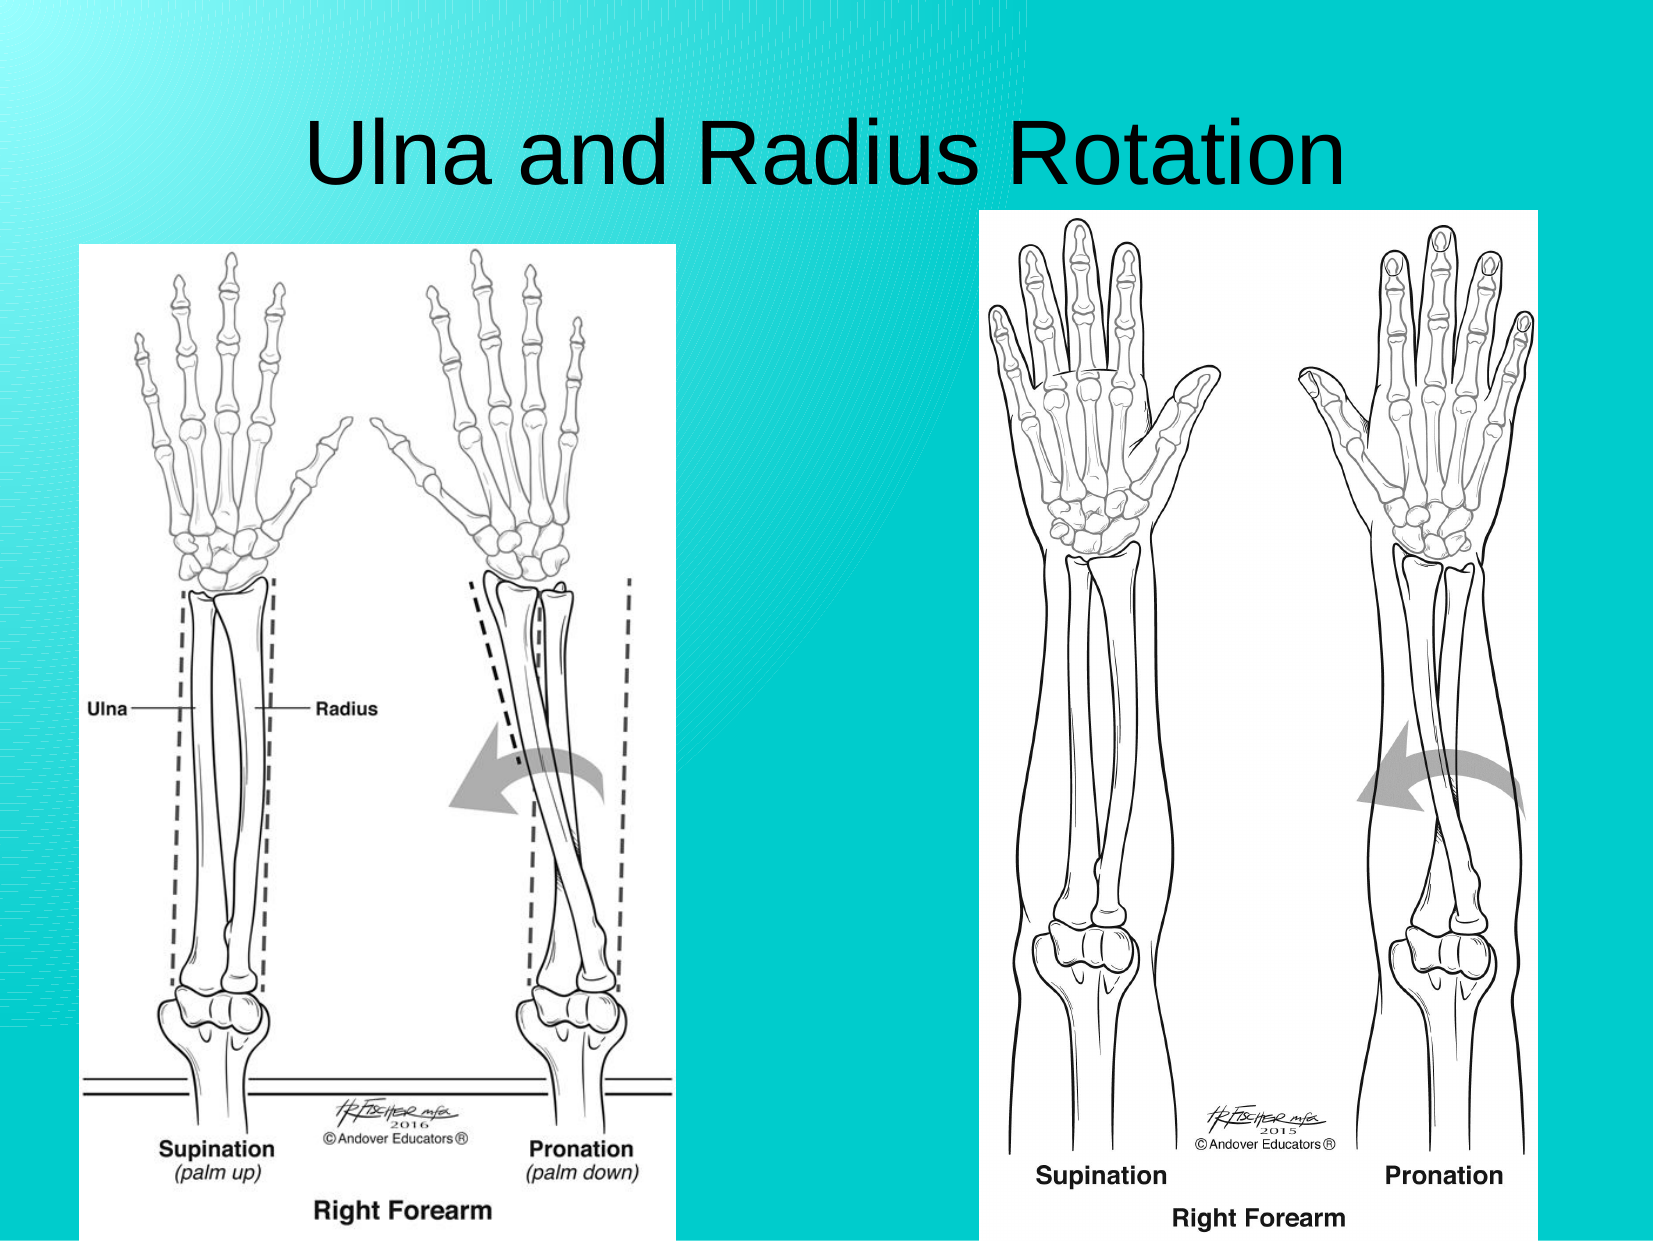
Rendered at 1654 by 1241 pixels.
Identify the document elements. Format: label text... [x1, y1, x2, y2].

title Ulna and Radius Rotation [82, 49, 1571, 257]
picture [79, 244, 676, 1241]
picture [979, 210, 1538, 1241]
